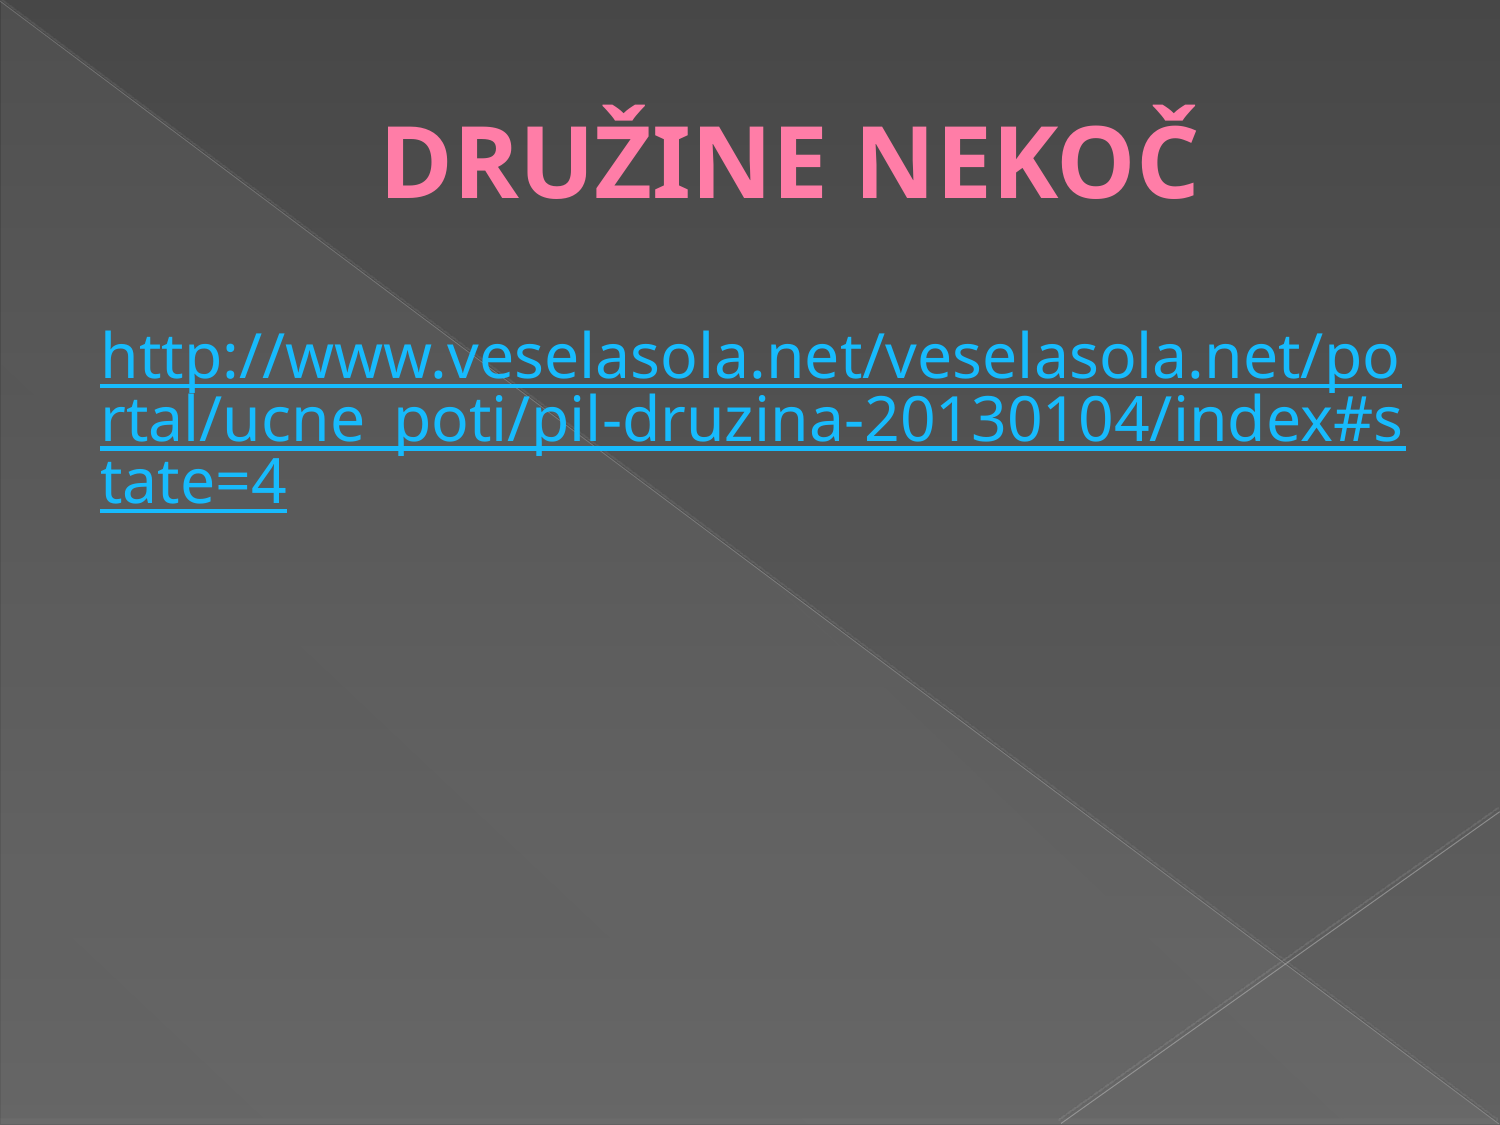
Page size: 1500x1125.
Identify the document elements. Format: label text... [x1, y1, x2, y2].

list http://www.veselasola.net/veselasola.net/portal/ucne_poti/pil-druzina-20130104/index#state=4 [75, 308, 1425, 1059]
title DRUŽINE NEKOČ [75, 43, 1425, 274]
